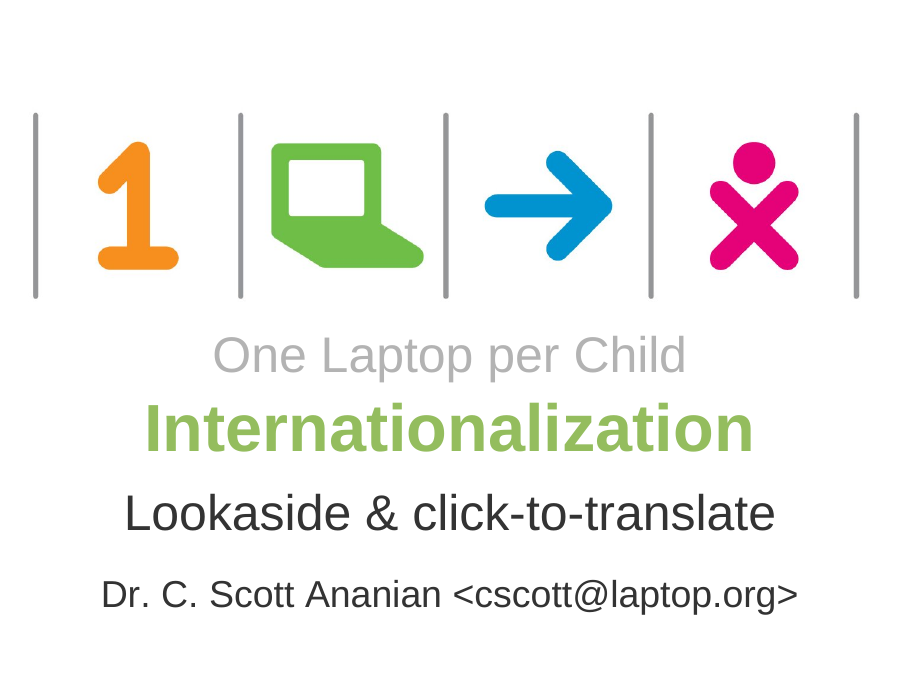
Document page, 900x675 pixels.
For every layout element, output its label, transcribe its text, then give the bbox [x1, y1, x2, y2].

title Internationalization [0, 391, 900, 467]
text_box One Laptop per Child [197, 317, 703, 391]
text_box Lookaside & click-to-translate Dr. C. Scott Ananian <cscott@laptop.org> [0, 467, 900, 670]
picture [0, 69, 900, 345]
